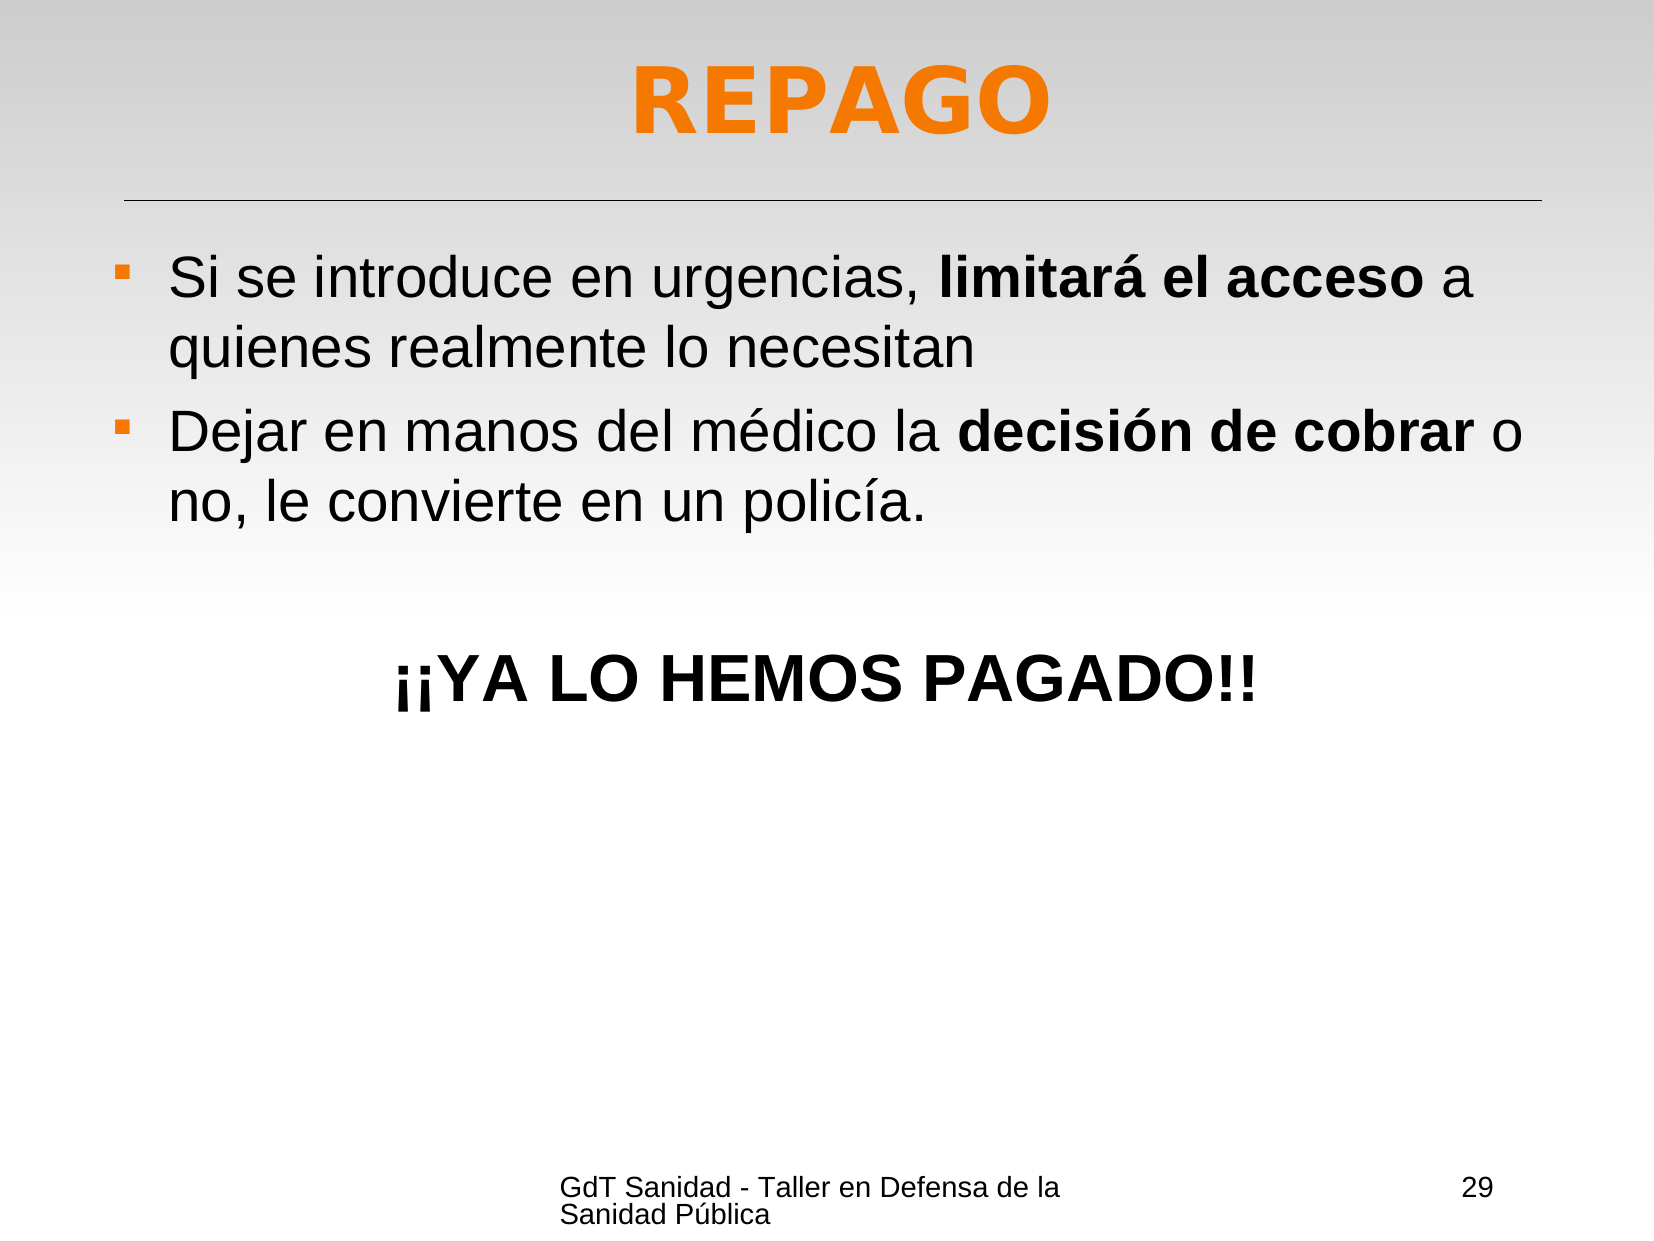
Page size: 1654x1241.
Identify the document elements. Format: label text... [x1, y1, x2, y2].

title REPAGO [59, 25, 1625, 178]
list Si se introduce en urgencias, limitará el acceso a quienes realmente lo necesitan Dejar en manos del médico la decisión de cobrar o no, le convierte en un policía. ¡¡YA LO HEMOS PAGADO!! [82, 231, 1571, 1050]
